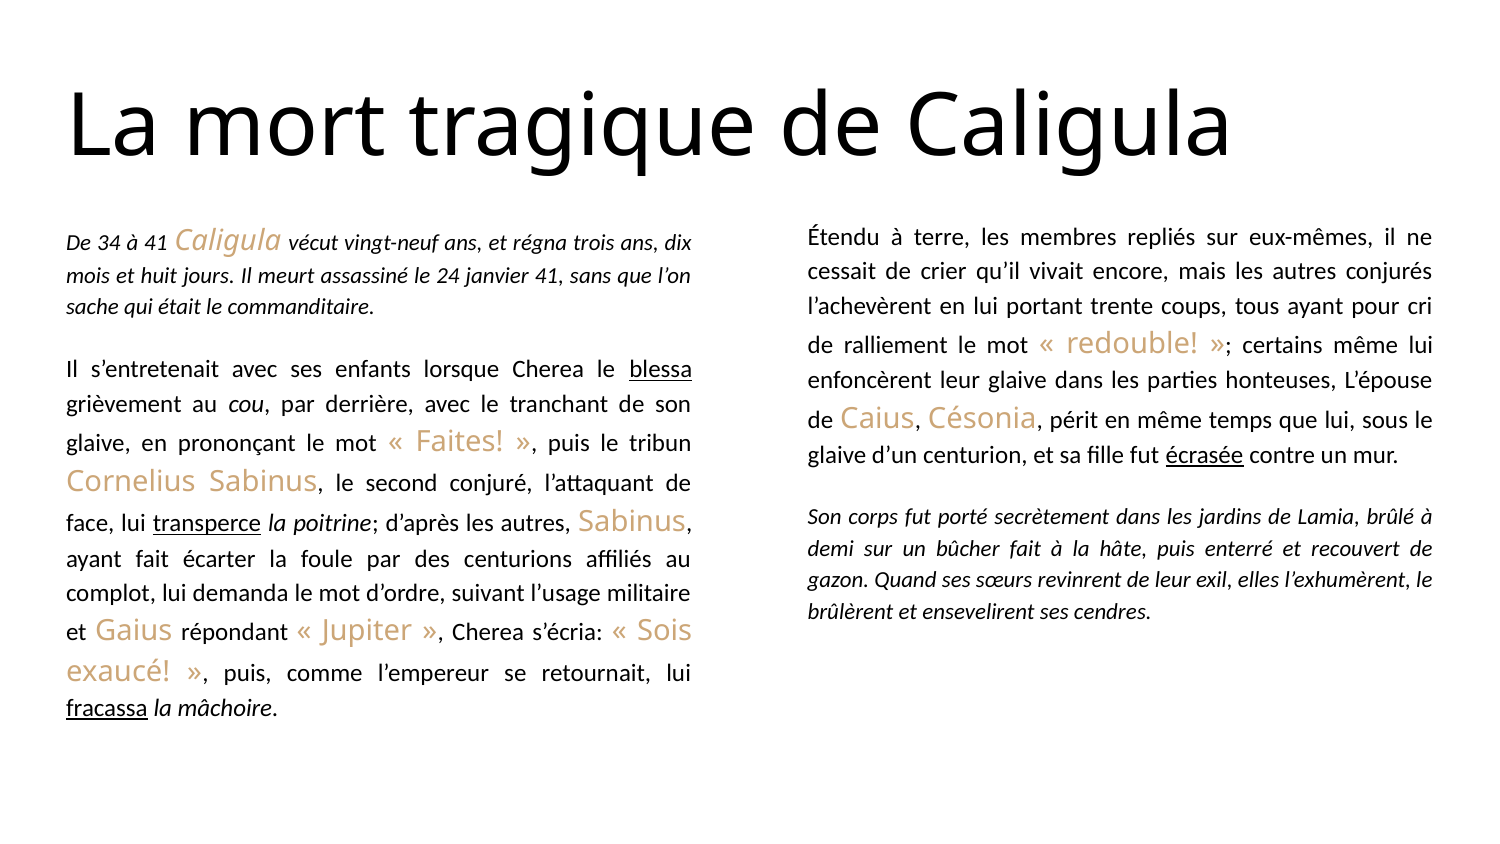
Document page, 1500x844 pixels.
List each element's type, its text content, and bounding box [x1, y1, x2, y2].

title La mort tragique de Caligula [51, 51, 1449, 189]
list Étendu à terre, les membres repliés sur eux-mêmes, il ne cessait de crier qu’il vivait encore, mais les autres conjurés l’achevèrent en lui portant trente coups, tous ayant pour cri de ralliement le mot « redouble! »; certains même lui enfoncèrent leur glaive dans les parties honteuses, L’épouse de Caius, Césonia, périt en même temps que lui, sous le glaive d’un centurion, et sa fille fut écrasée contre un mur. Son corps fut porté secrètement dans les jardins de Lamia, brûlé à demi sur un bûcher fait à la hâte, puis enterré et recouvert de gazon. Quand ses sœurs revinrent de leur exil, elles l’exhumèrent, le brûlèrent et ensevelirent ses cendres. [792, 200, 1449, 752]
list De 34 à 41 Caligula vécut vingt-neuf ans, et régna trois ans, dix mois et huit jours. Il meurt assassiné le 24 janvier 41, sans que l’on sache qui était le commanditaire. Il s’entretenait avec ses enfants lorsque Cherea le blessa grièvement au cou, par derrière, avec le tranchant de son glaive, en prononçant le mot « Faites! », puis le tribun Cornelius Sabinus, le second conjuré, l’attaquant de face, lui transperce la poitrine; d’après les autres, Sabinus, ayant fait écarter la foule par des centurions affiliés au complot, lui demanda le mot d’ordre, suivant l’usage militaire et Gaius répondant « Jupiter », Cherea s’écria: « Sois exaucé! », puis, comme l’empereur se retournait, lui fracassa la mâchoire. [51, 200, 708, 752]
